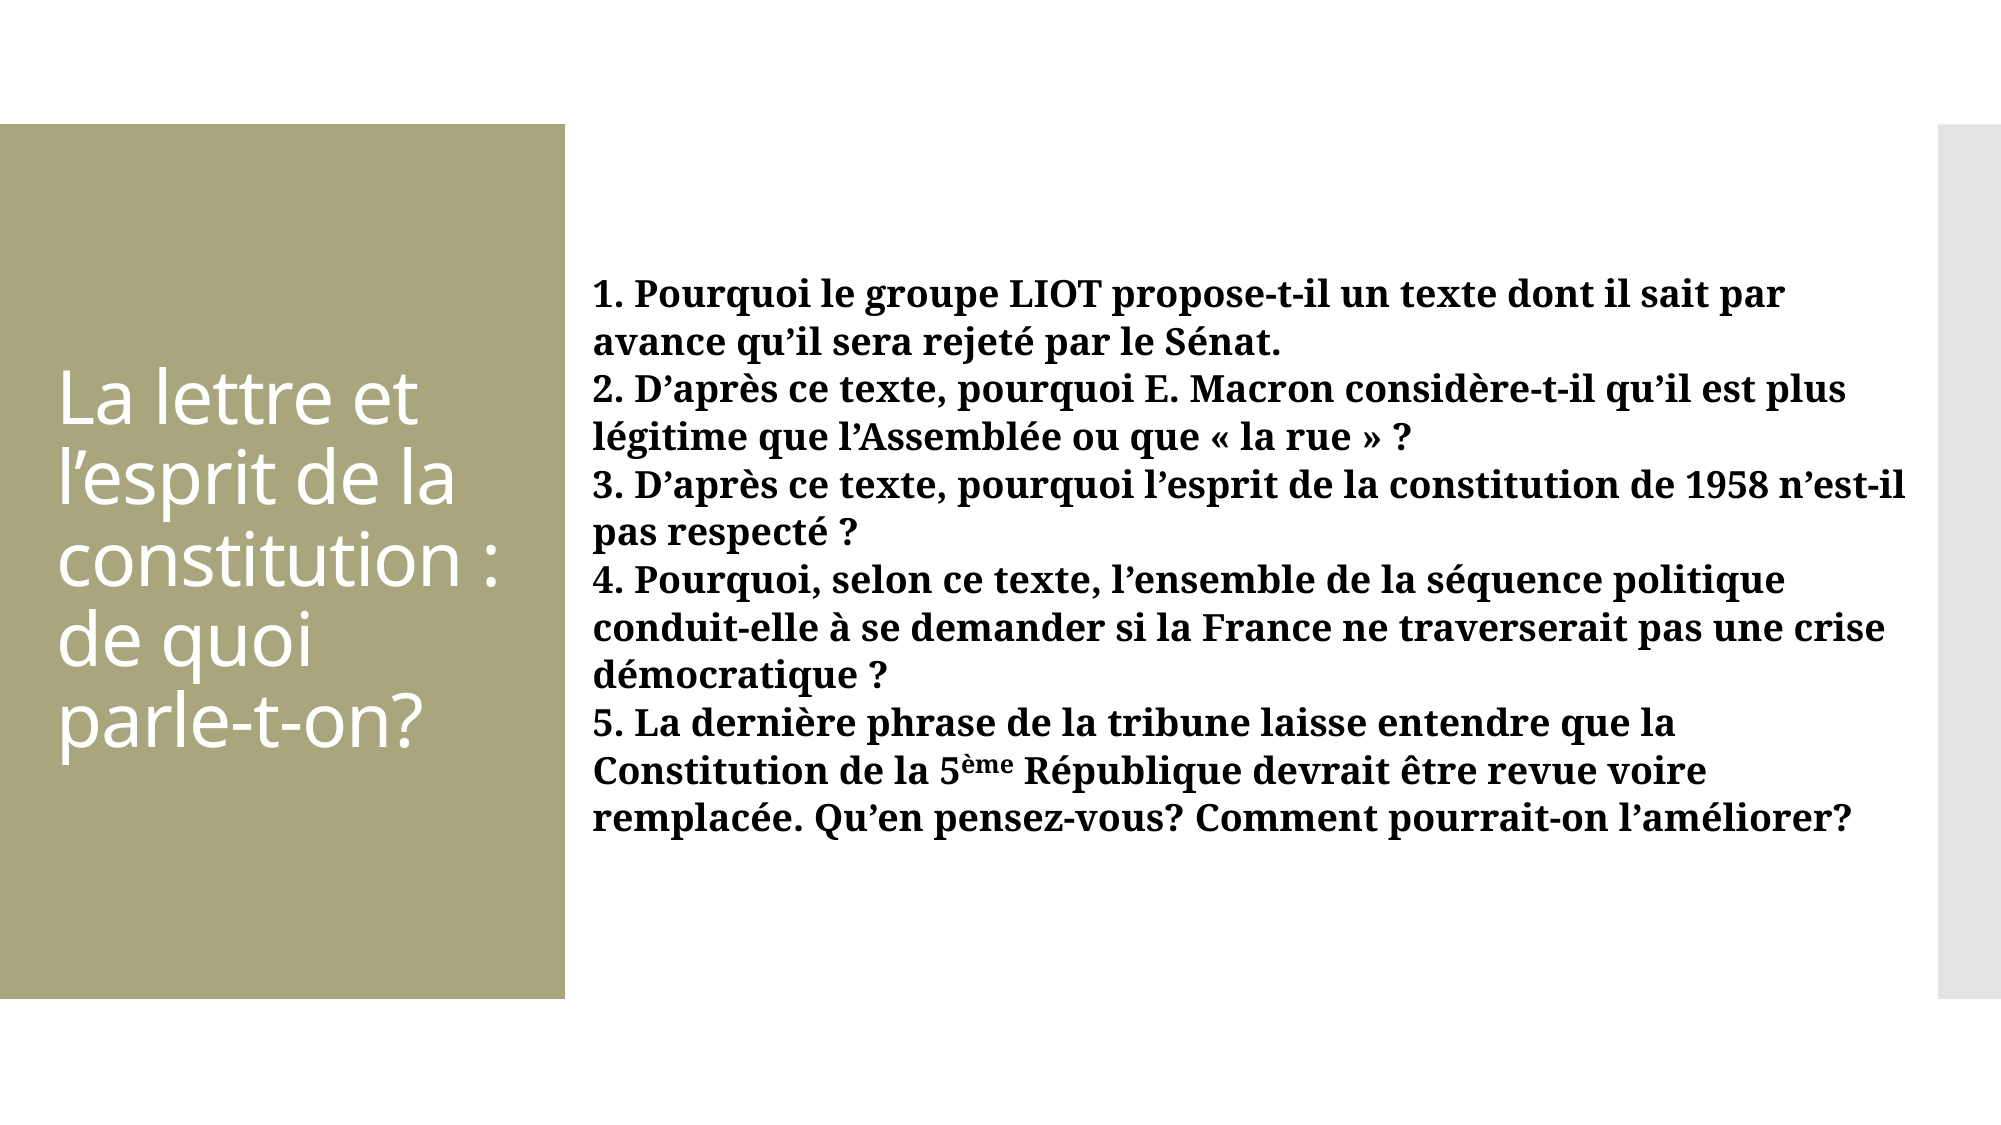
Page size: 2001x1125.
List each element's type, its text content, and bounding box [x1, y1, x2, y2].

title La lettre et l’esprit de la constitution : de quoi parle-t-on? [41, 184, 526, 940]
list 1. Pourquoi le groupe LIOT propose-t-il un texte dont il sait par avance qu’il sera rejeté par le Sénat. 2. D’après ce texte, pourquoi E. Macron considère-t-il qu’il est plus légitime que l’Assemblée ou que « la rue » ? 3. D’après ce texte, pourquoi l’esprit de la constitution de 1958 n’est-il pas respecté ? 4. Pourquoi, selon ce texte, l’ensemble de la séquence politique conduit-elle à se demander si la France ne traverserait pas une crise démocratique ? 5. La dernière phrase de la tribune laisse entendre que la Constitution de la 5ème République devrait être revue voire remplacée. Qu’en pensez-vous? Comment pourrait-on l’améliorer? [577, 141, 1924, 982]
